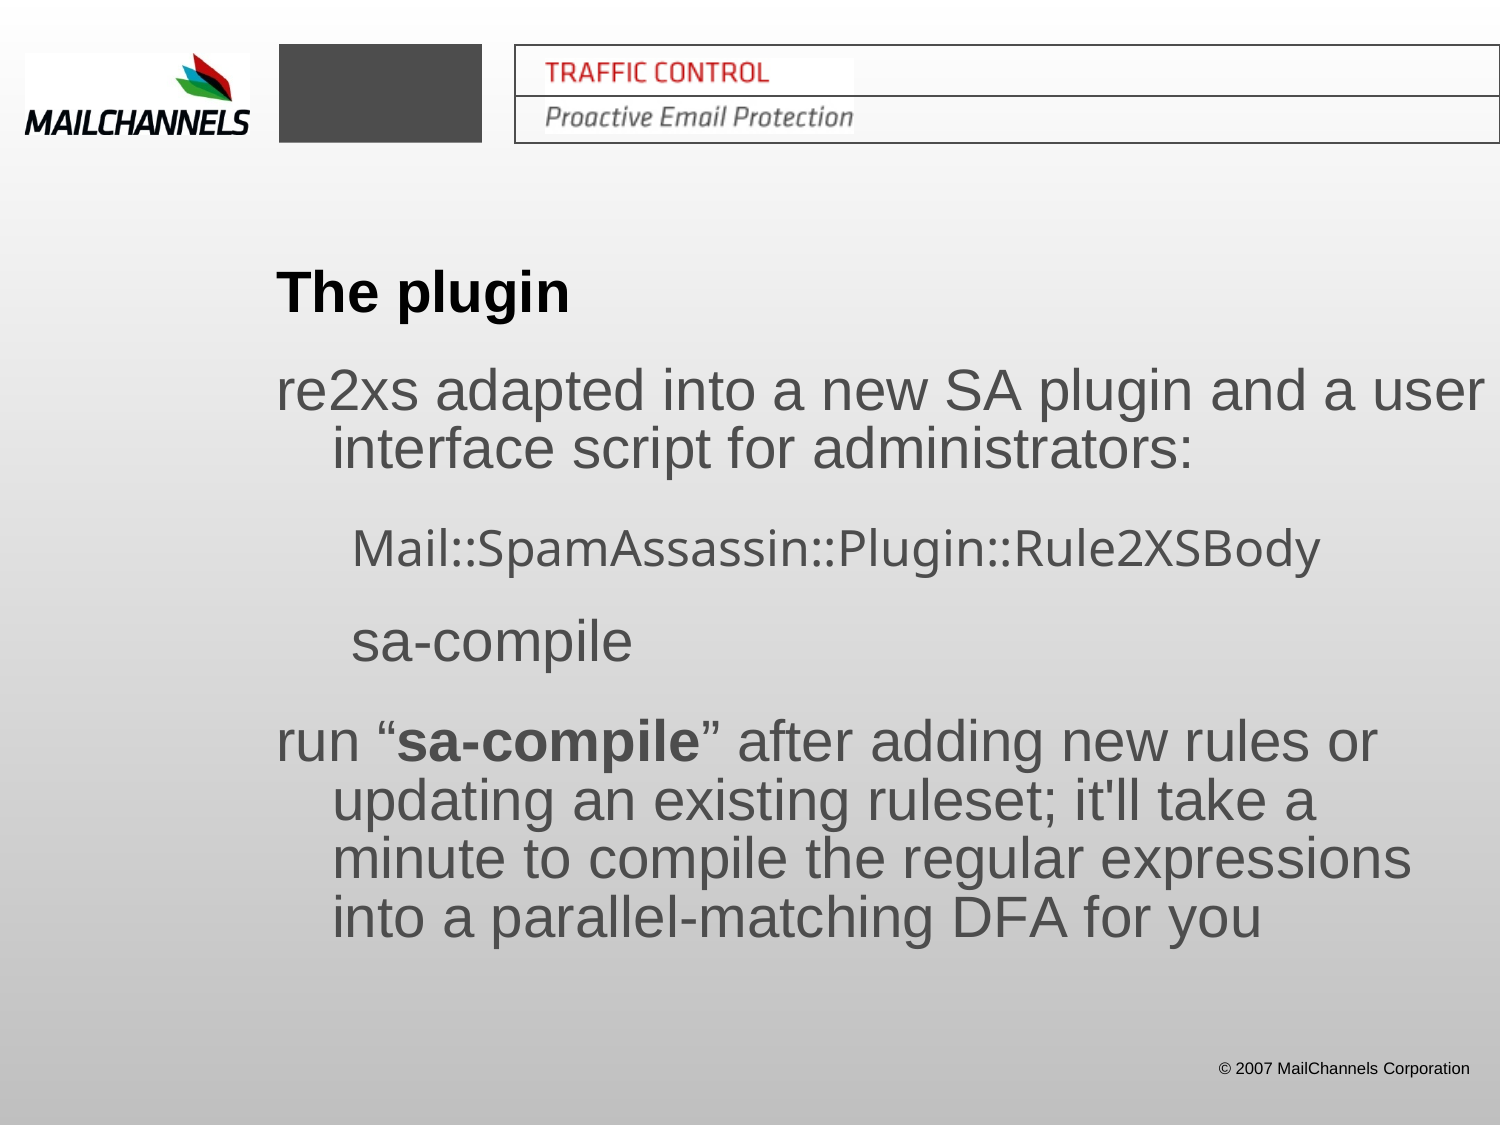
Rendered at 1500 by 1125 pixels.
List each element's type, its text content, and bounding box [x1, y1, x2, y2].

picture [24, 53, 250, 135]
picture [545, 58, 854, 95]
picture [545, 97, 854, 134]
list re2xs adapted into a new SA plugin and a user interface script for administrators: Mail::SpamAssassin::Plugin::Rule2XSBody sa-compile run “sa-compile” after adding new rules or updating an existing ruleset; it'll take a minute to compile the regular expressions into a parallel-matching DFA for you [276, 363, 1500, 962]
title The plugin [276, 252, 1500, 338]
